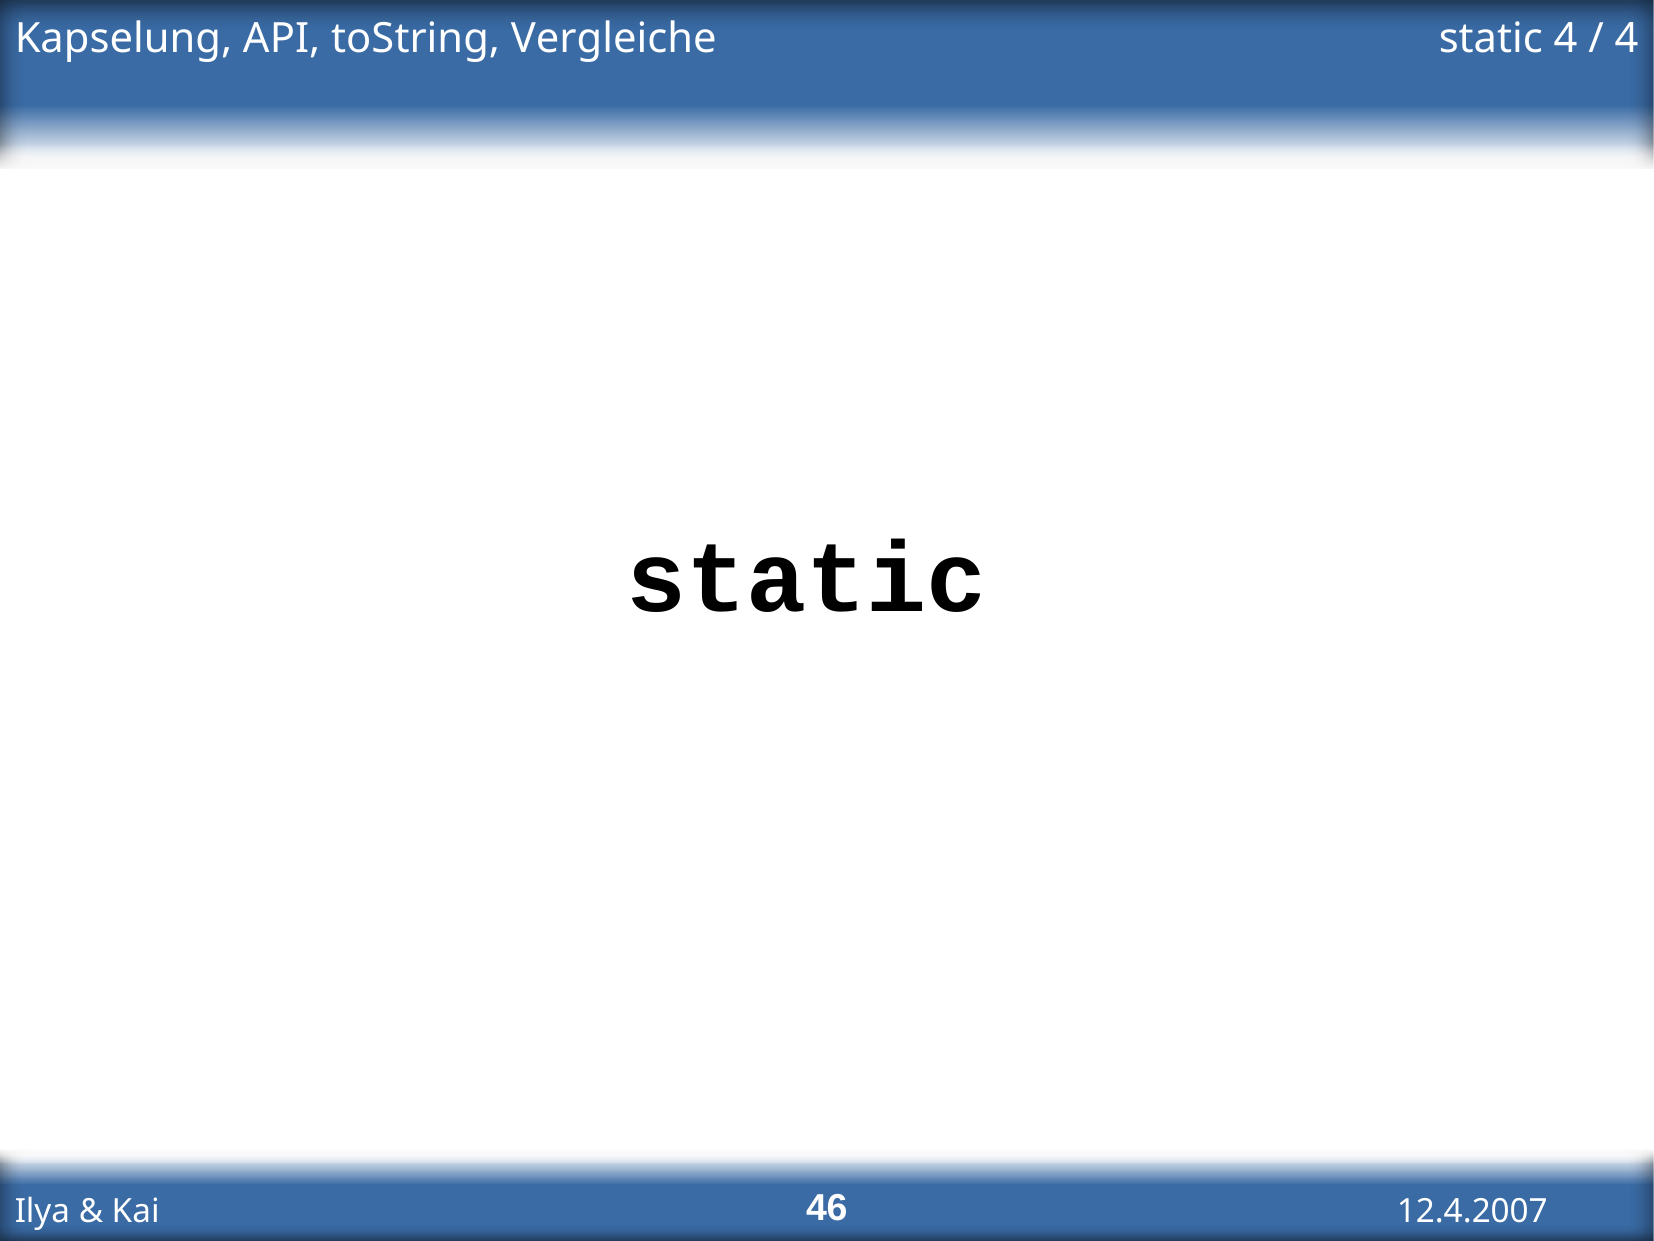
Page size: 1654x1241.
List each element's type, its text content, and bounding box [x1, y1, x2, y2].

text_box static [611, 520, 1042, 662]
text_box static 4 / 4 [1226, 0, 1654, 73]
picture [0, 0, 1654, 169]
picture [0, 1149, 1654, 1241]
